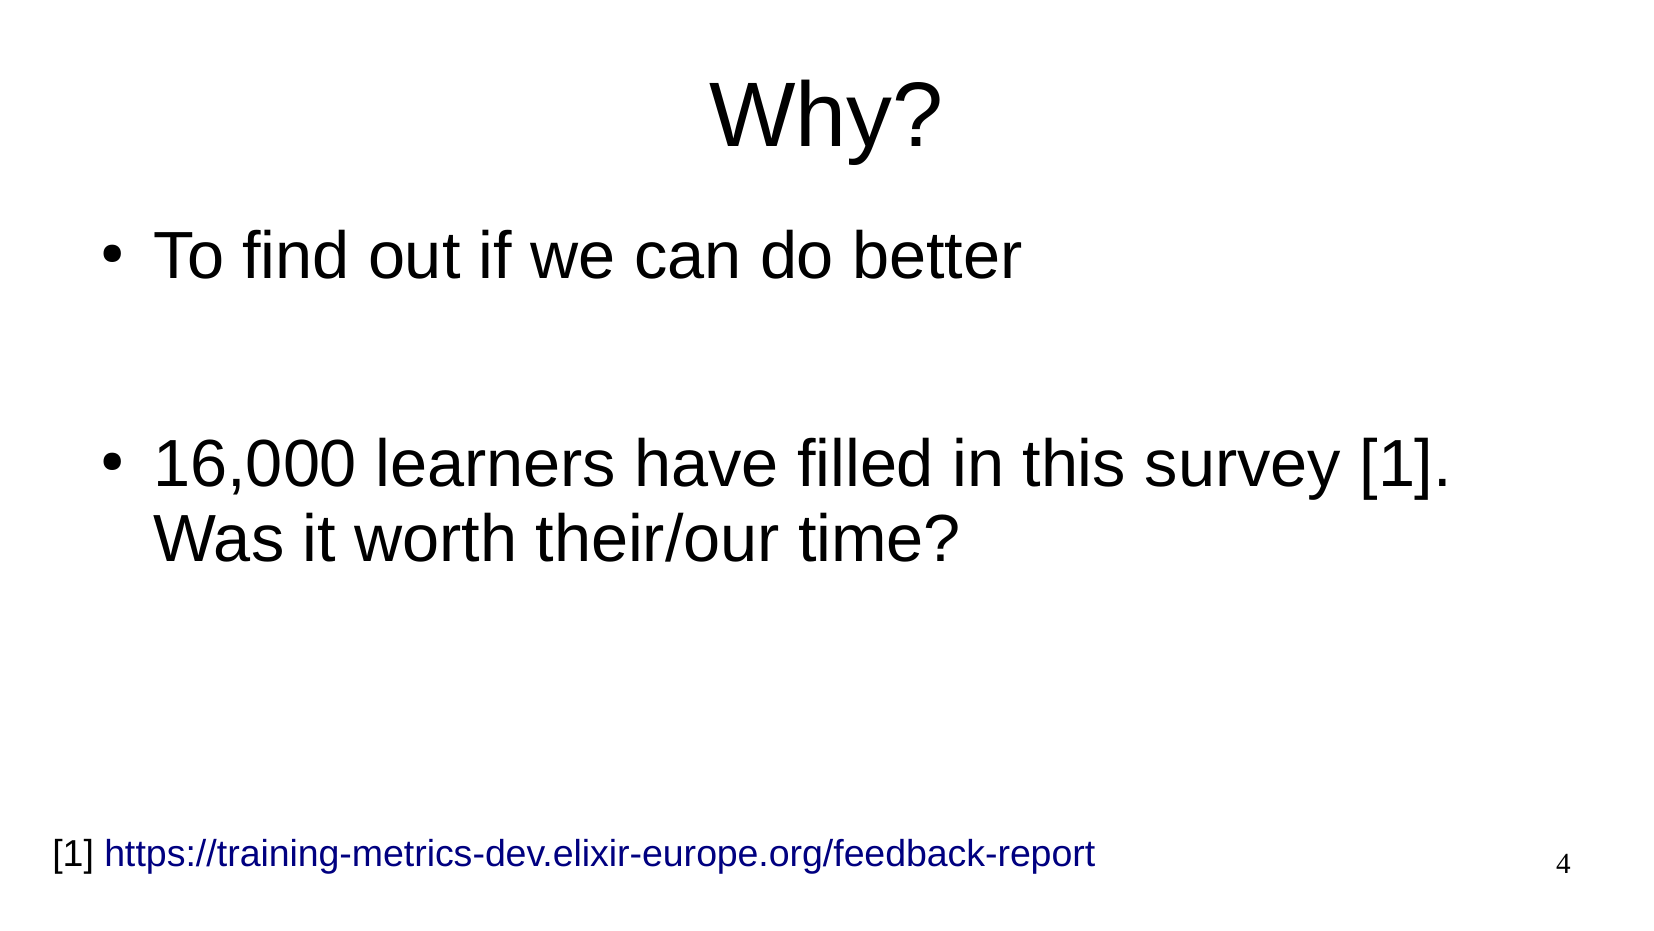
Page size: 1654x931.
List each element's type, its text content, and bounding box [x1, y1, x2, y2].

list To find out if we can do better 16,000 learners have filled in this survey [1]. Was it worth their/our time? [82, 217, 1571, 757]
title Why? [82, 37, 1571, 193]
text_box [1] https://training-metrics-dev.elixir-europe.org/feedback-report [37, 824, 1113, 882]
